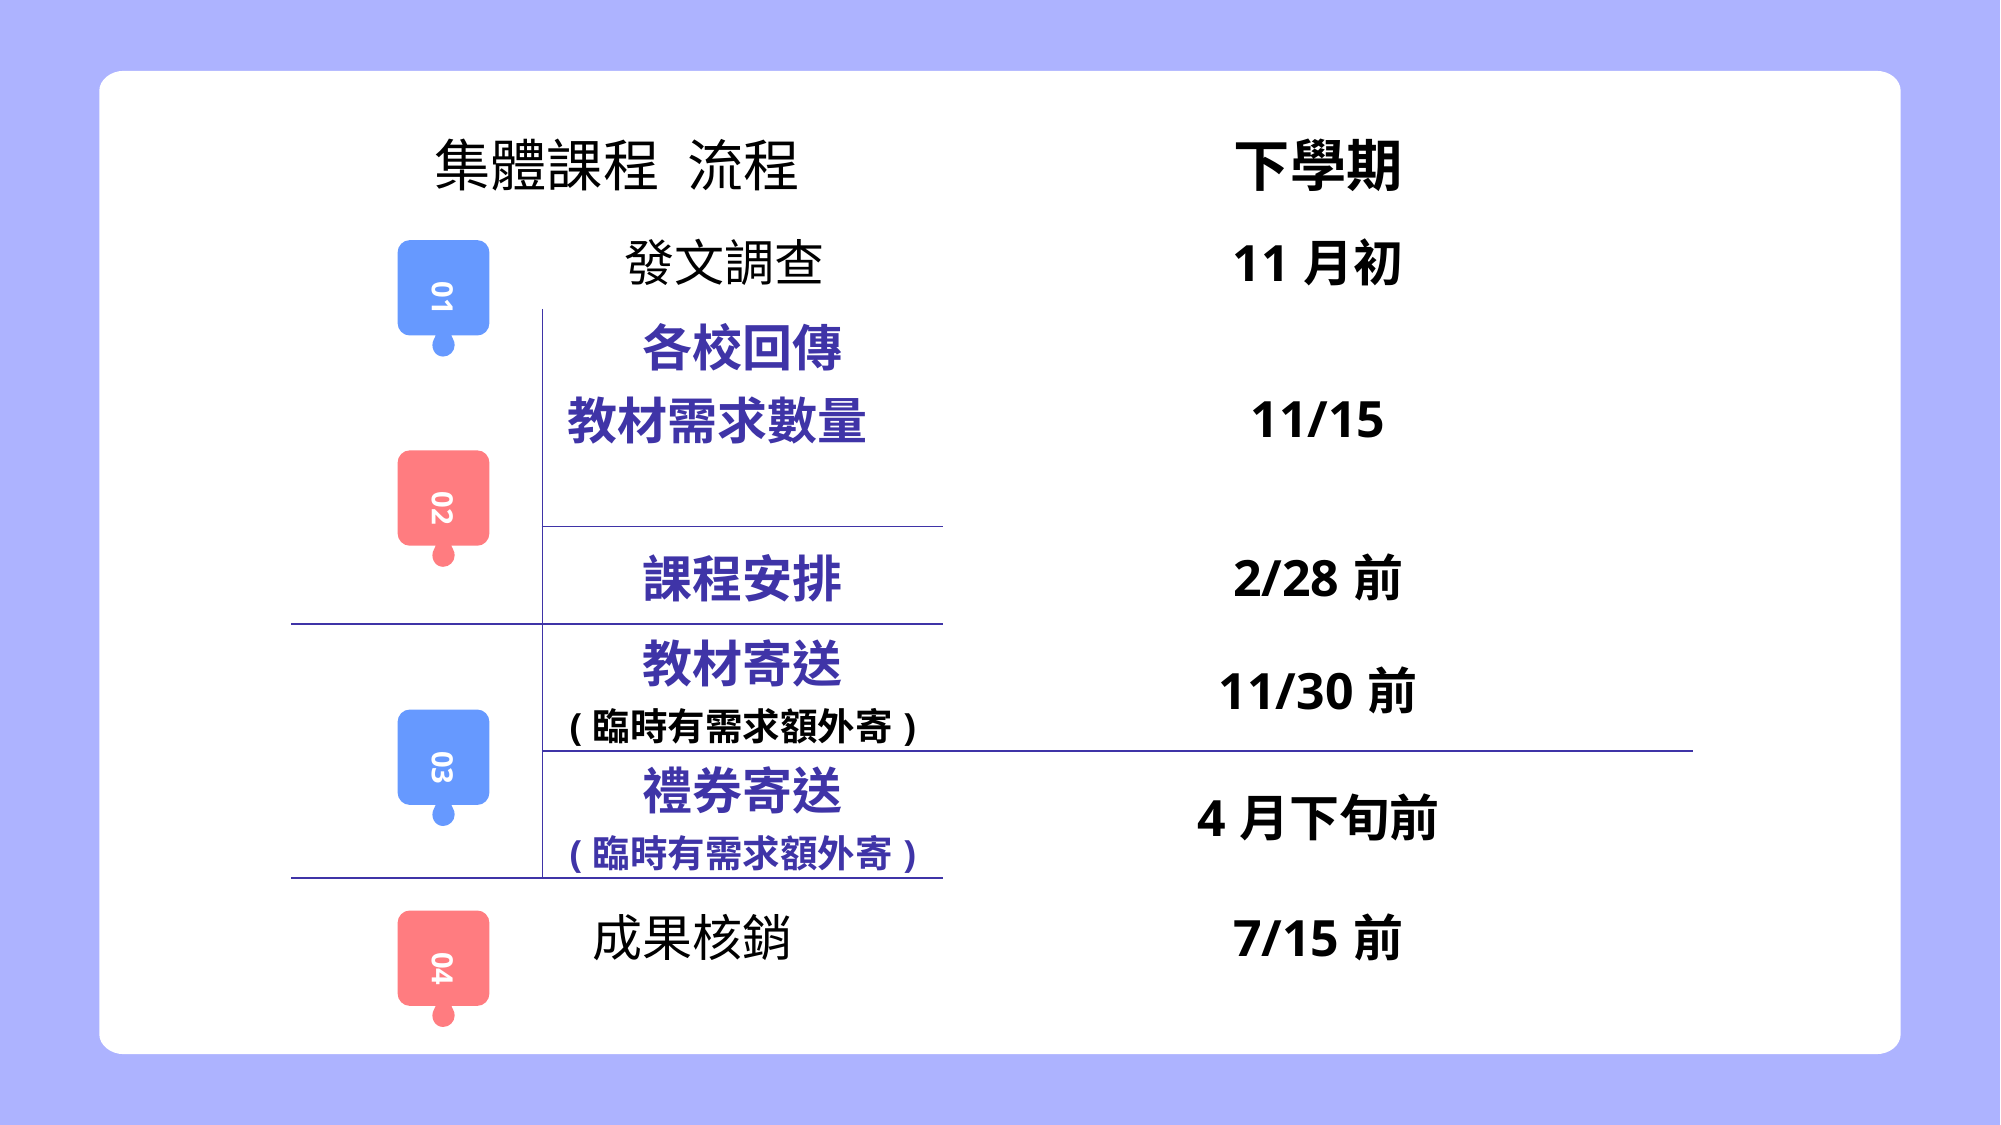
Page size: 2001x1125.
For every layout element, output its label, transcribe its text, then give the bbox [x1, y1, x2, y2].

table_cell 成果核銷 [291, 879, 943, 991]
table_cell 2/28前 [943, 526, 1693, 624]
table_cell 11/15 [943, 309, 1693, 526]
table_cell 各校回傳 教材需求數量 [543, 309, 943, 526]
text_box 02 [397, 450, 490, 567]
table_cell 發文調查 [291, 211, 943, 309]
table_cell [291, 309, 542, 623]
text_box 03 [397, 709, 490, 827]
table_cell 課程安排 [543, 527, 943, 623]
table_cell [291, 625, 542, 877]
table_cell 教材寄送 (臨時有需求額外寄) [543, 625, 943, 750]
table_cell 7/15前 [943, 878, 1693, 991]
table_cell 4月下旬前 [943, 752, 1693, 878]
table_cell 11/30前 [943, 624, 1693, 750]
table_cell 11月初 [943, 211, 1693, 309]
table_header 下學期 [943, 114, 1693, 211]
text_box 04 [397, 910, 490, 1027]
table_cell 禮券寄送 (臨時有需求額外寄) [543, 752, 943, 877]
text_box 01 [397, 240, 490, 357]
table_header 集體課程 流程 [291, 114, 943, 211]
